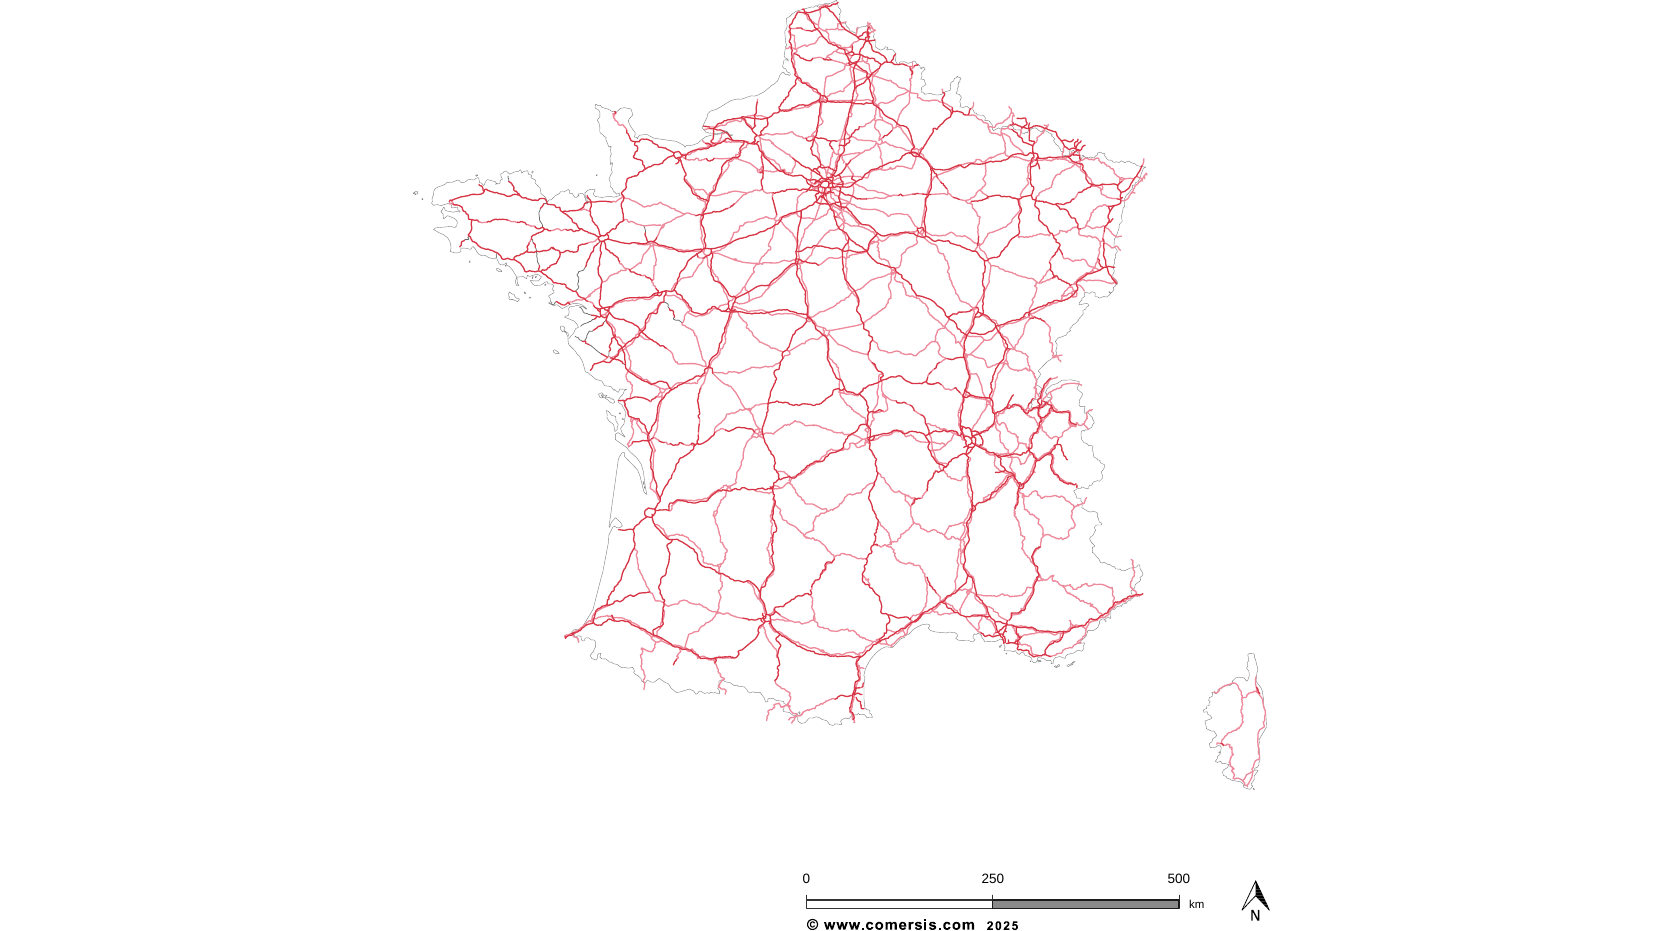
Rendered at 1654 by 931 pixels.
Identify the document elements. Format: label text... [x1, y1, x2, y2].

text_box [962, 921, 975, 930]
text_box [914, 921, 922, 930]
text_box km [1189, 897, 1205, 912]
text_box [885, 921, 897, 930]
text_box [823, 922, 861, 930]
text_box [1012, 921, 1018, 931]
text_box [908, 921, 914, 930]
text_box [807, 901, 992, 908]
text_box [1251, 909, 1260, 921]
text_box [866, 921, 874, 930]
text_box [807, 918, 819, 931]
text_box [943, 921, 951, 930]
text_box [608, 413, 617, 430]
text_box [928, 921, 937, 930]
text_box [509, 294, 518, 301]
text_box [899, 921, 907, 930]
text_box [952, 921, 961, 930]
text_box [1003, 921, 1010, 930]
text_box [875, 921, 884, 930]
text_box [431, 0, 1146, 726]
text_box [993, 901, 1178, 908]
text_box 250 [981, 871, 1006, 888]
text_box 500 [1167, 871, 1192, 888]
text_box [1241, 880, 1270, 911]
text_box [995, 921, 1002, 931]
text_box 0 [802, 871, 811, 888]
text_box [987, 921, 993, 930]
